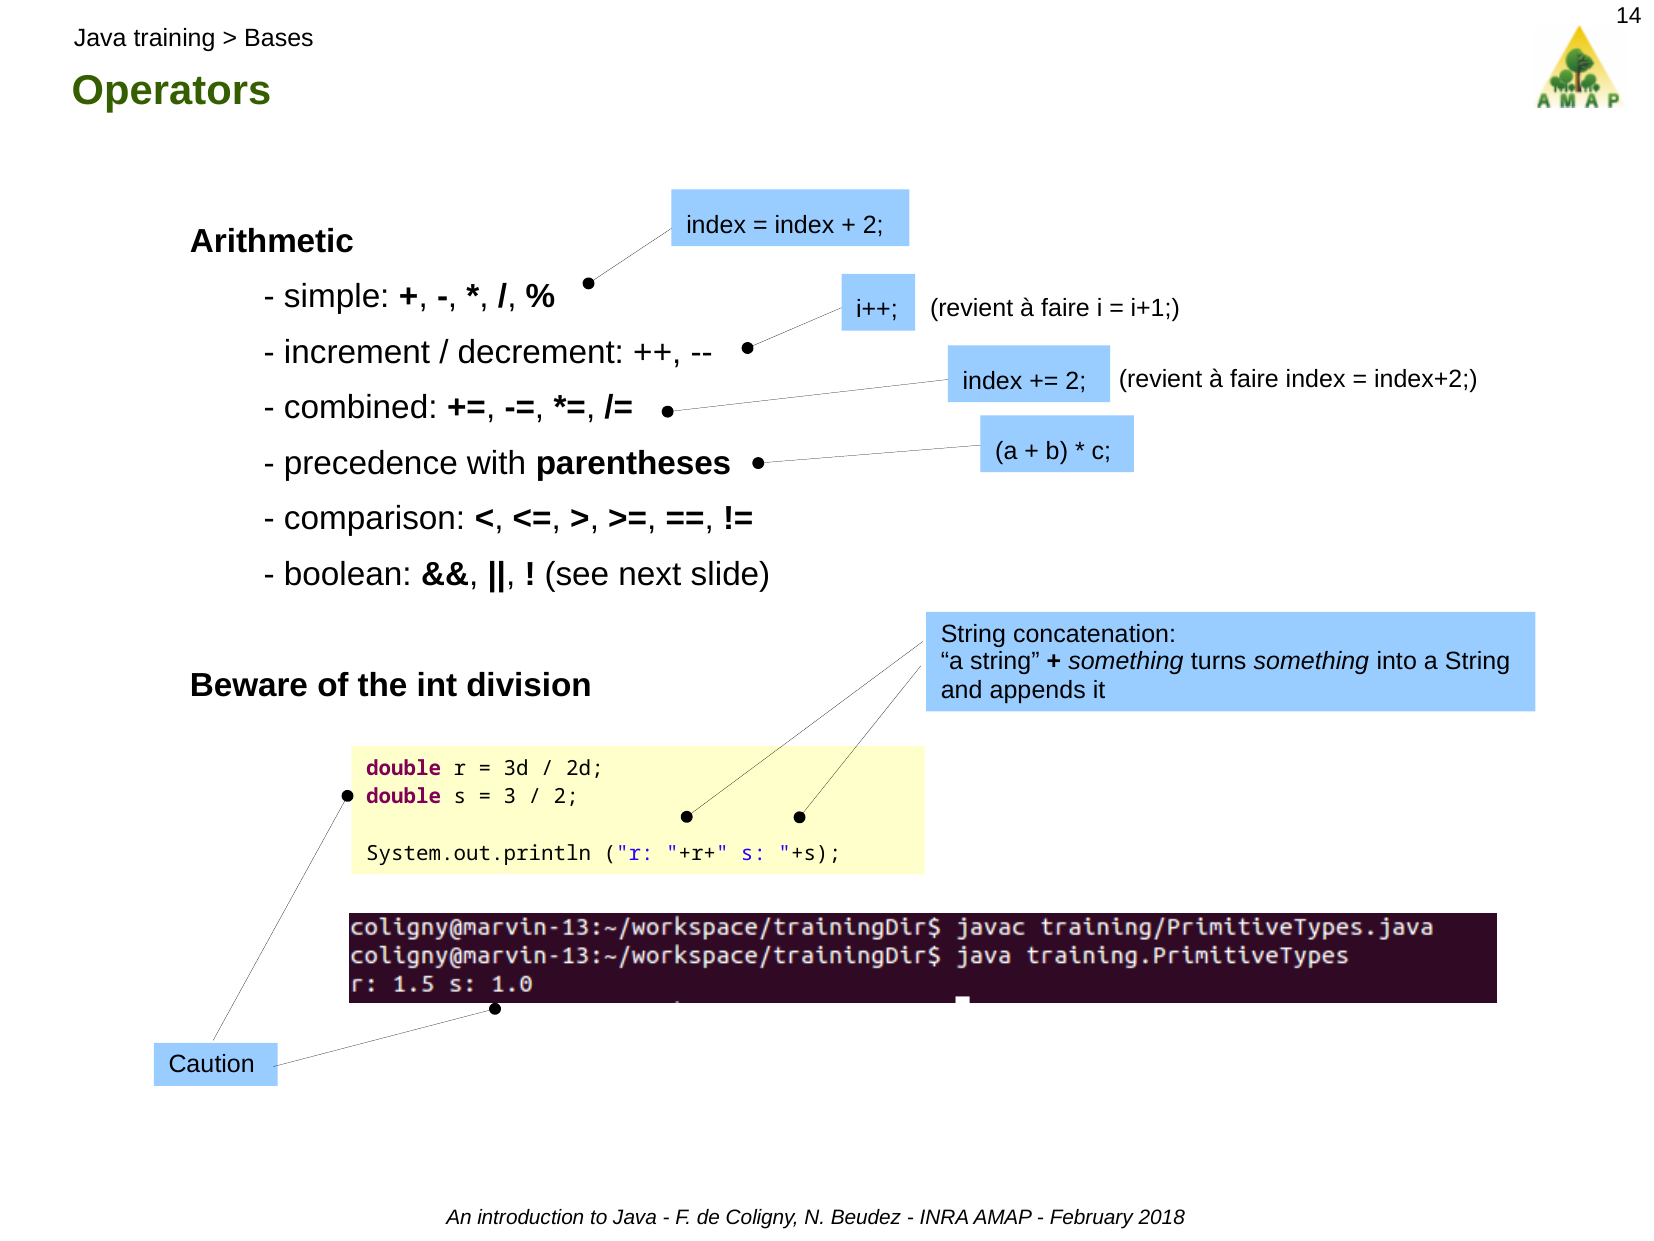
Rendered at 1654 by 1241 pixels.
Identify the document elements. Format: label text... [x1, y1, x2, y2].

text_box double r = 3d / 2d; double s = 3 / 2; System.out.println ("r: "+r+" s: "+s); [351, 746, 925, 860]
text_box Operators [56, 59, 1120, 121]
text_box (revient à faire index = index+2;) [1104, 357, 1497, 401]
text_box (revient à faire i = i+1;) [915, 286, 1196, 330]
text_box Java training > Bases [59, 16, 1004, 60]
text_box Arithmetic - simple: +, -, *, /, % - increment / decrement: ++, -- - combined: +=, -=, *=, /= - precedence with parentheses - comparison: <, <=, >, >=, ==, != - boolean: &&, ||, ! (see next slide) Beware of the int division [175, 196, 1628, 711]
text_box (a + b) * c; [980, 415, 1134, 473]
text_box Caution [153, 1042, 278, 1086]
picture [349, 913, 1497, 1003]
text_box String concatenation: “a string” + something turns something into a String and appends it [926, 611, 1536, 712]
text_box index += 2; [947, 345, 1111, 403]
text_box index = index + 2; [671, 189, 910, 247]
text_box i++; [841, 273, 916, 331]
picture [1533, 25, 1627, 108]
